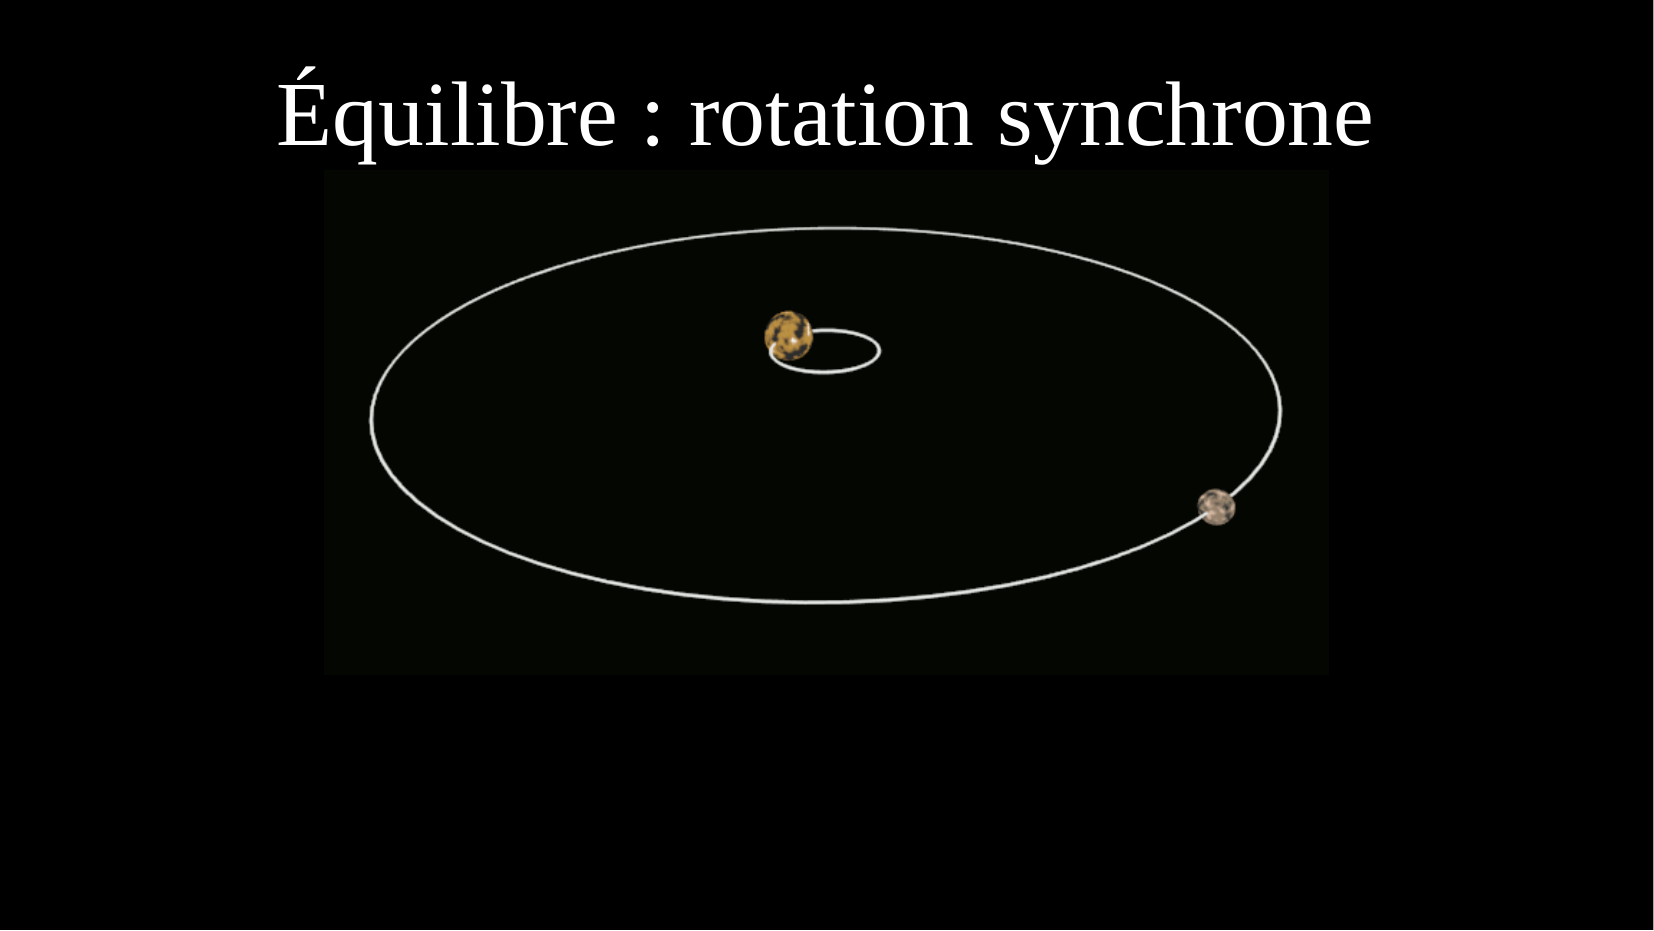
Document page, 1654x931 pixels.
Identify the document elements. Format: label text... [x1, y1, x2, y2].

picture [324, 170, 1329, 676]
title Équilibre : rotation synchrone [82, 37, 1571, 193]
